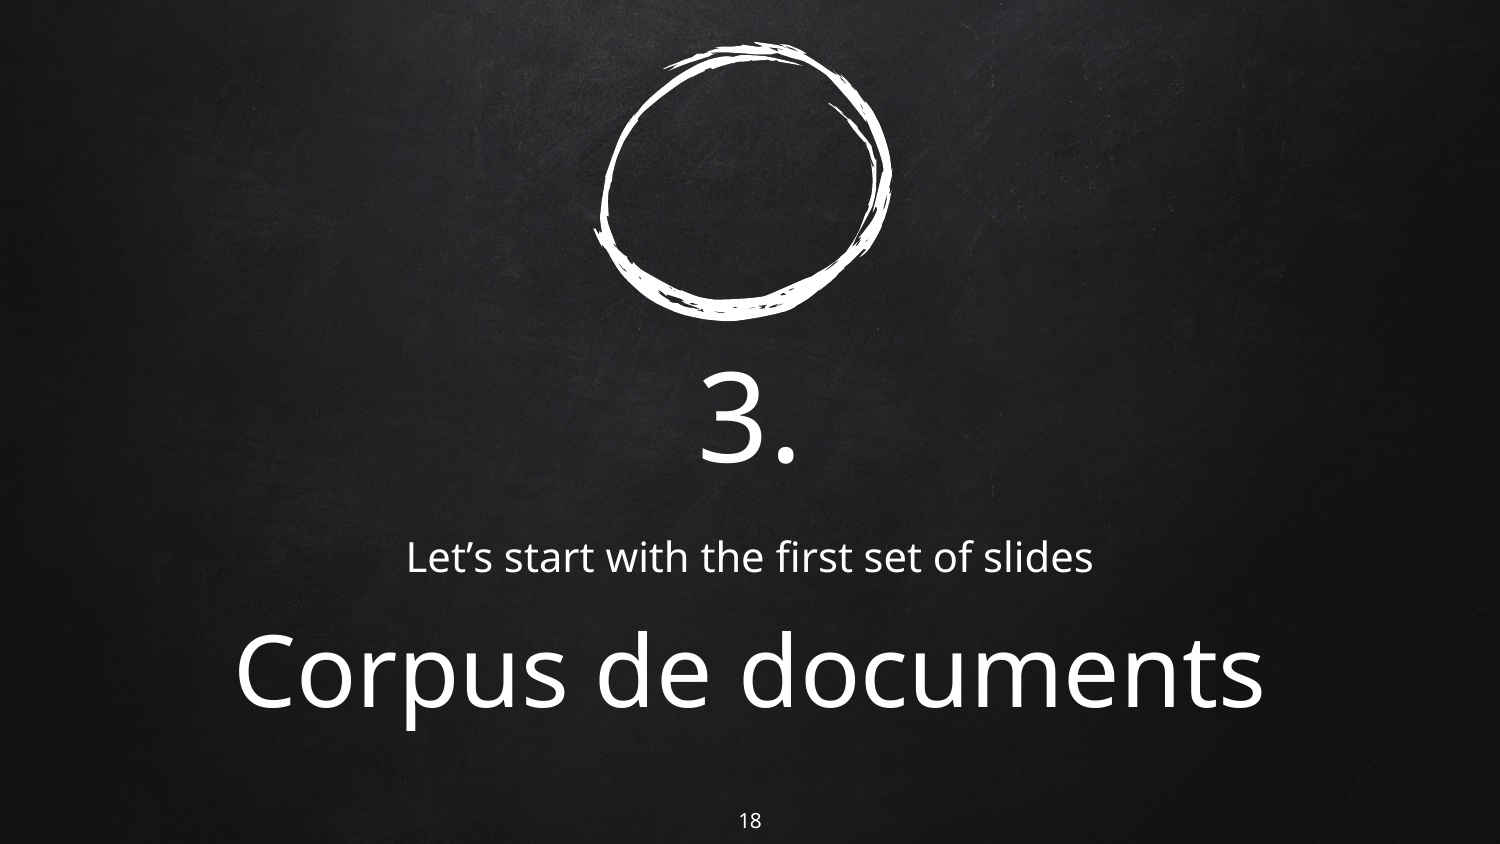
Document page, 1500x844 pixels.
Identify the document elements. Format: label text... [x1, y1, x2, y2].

text_box 18 [705, 792, 796, 844]
title 3. Corpus de documents [112, 322, 1388, 513]
subtitle Let’s start with the first set of slides [112, 515, 1388, 645]
text_box [593, 41, 893, 322]
